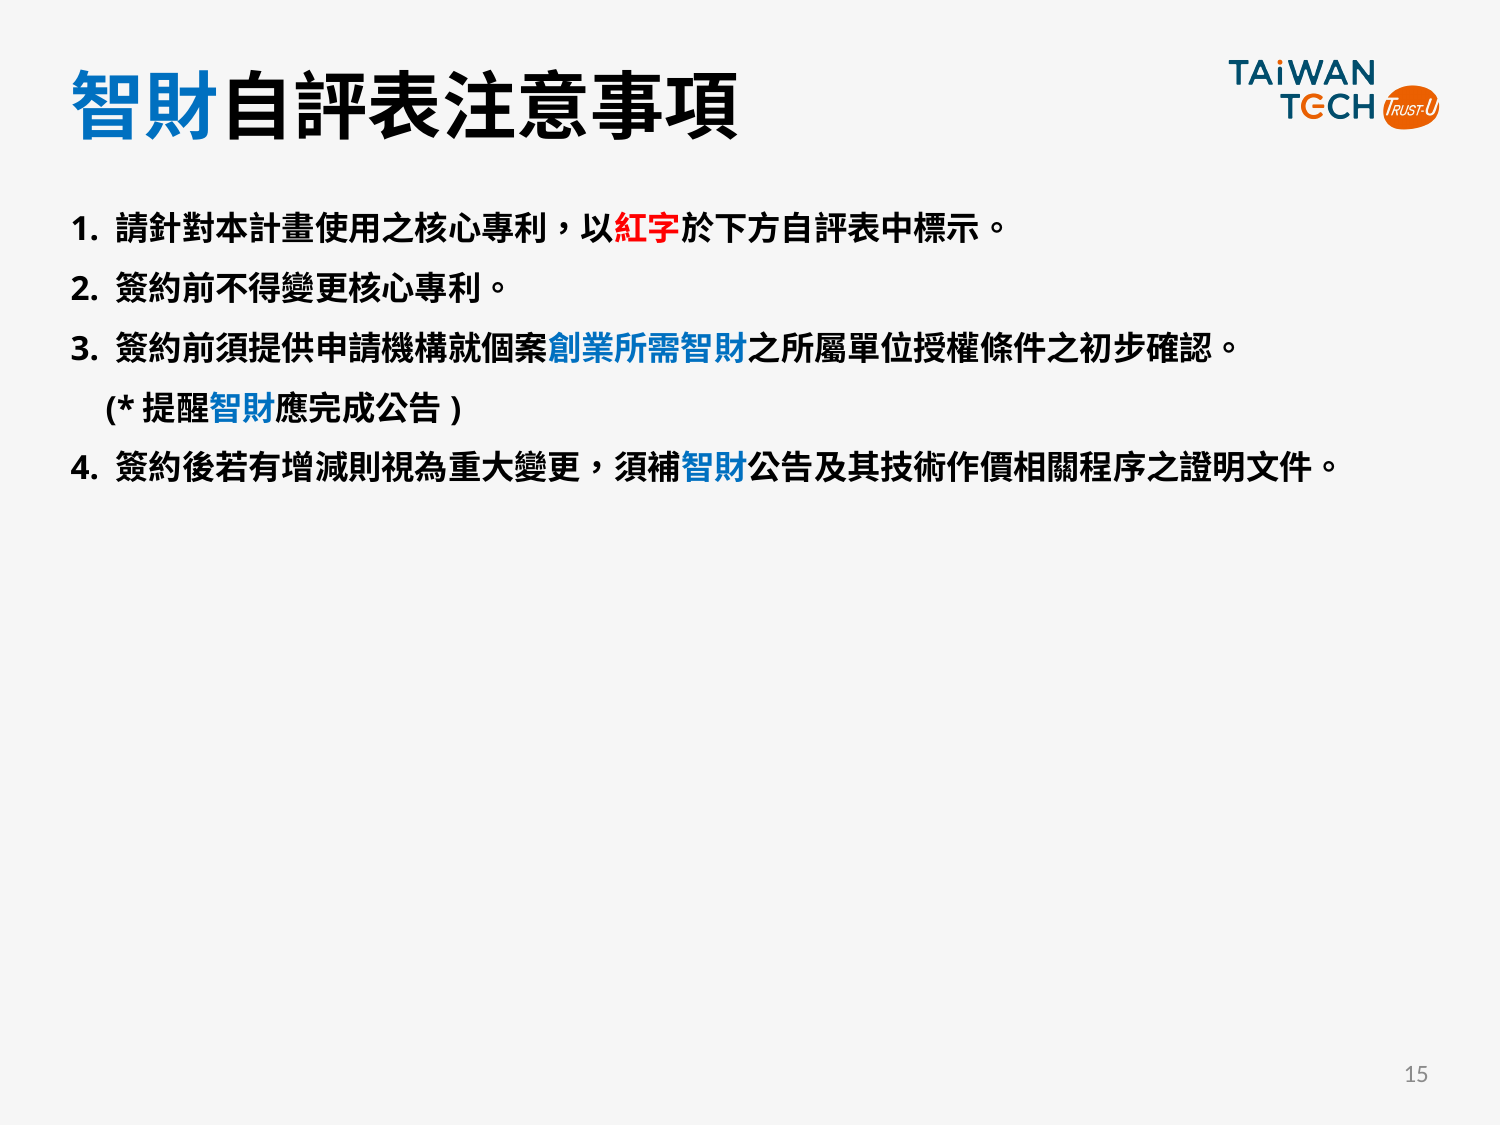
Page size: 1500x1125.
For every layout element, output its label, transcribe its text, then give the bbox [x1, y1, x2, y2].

title 智財自評表注意事項 [55, 33, 1444, 156]
text_box 1. 請針對本計畫使用之核心專利，以紅字於下方自評表中標示。 2. 簽約前不得變更核心專利。 3. 簽約前須提供申請機構就個案創業所需智財之所屬單位授權條件之初步確認。 (*提醒智財應完成公告) 4. 簽約後若有增減則視為重大變更，須補智財公告及其技術作價相關程序之證明文件。 [55, 179, 1484, 495]
slide_number <編號> [1106, 1042, 1445, 1103]
